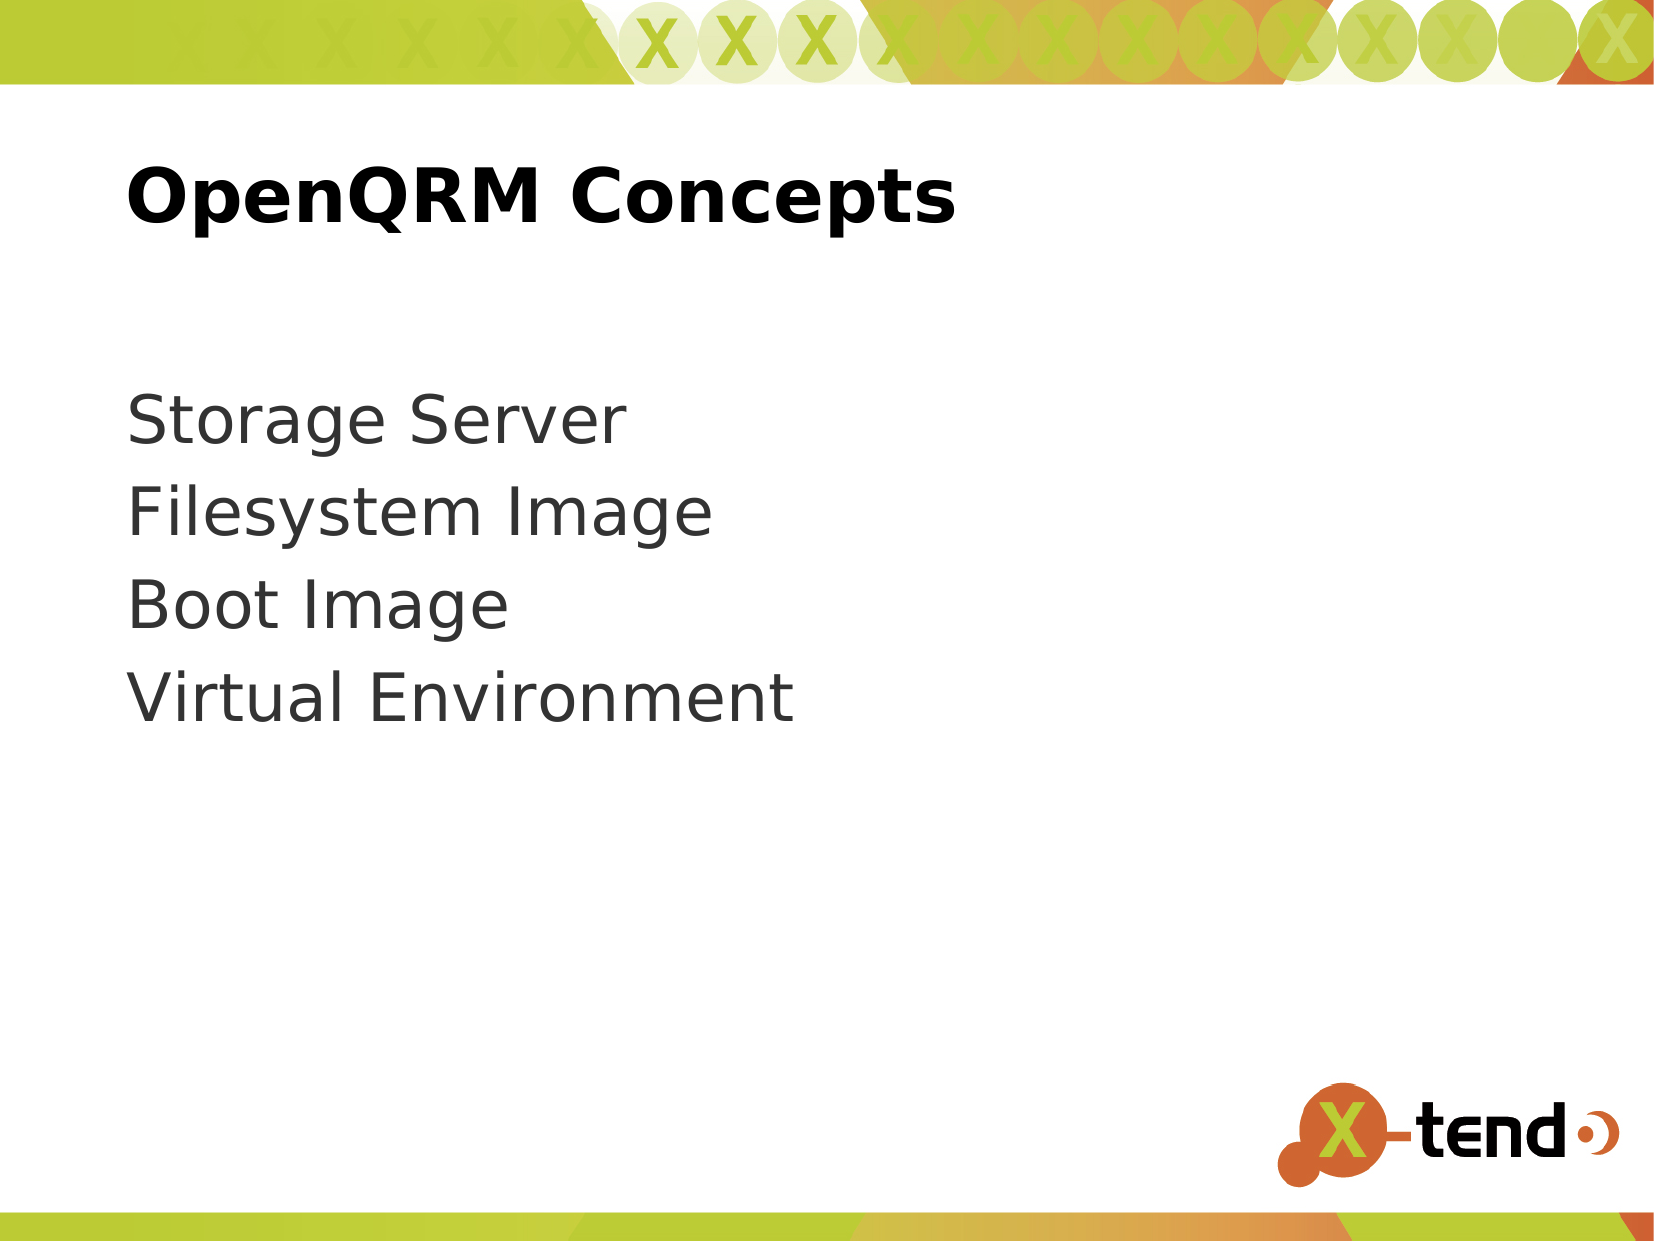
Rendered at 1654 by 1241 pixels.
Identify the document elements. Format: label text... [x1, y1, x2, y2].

picture [0, 0, 1654, 1241]
title OpenQRM Concepts [125, 92, 1538, 301]
text_box Storage Server Filesystem Image Boot Image Virtual Environment [125, 381, 1607, 1163]
